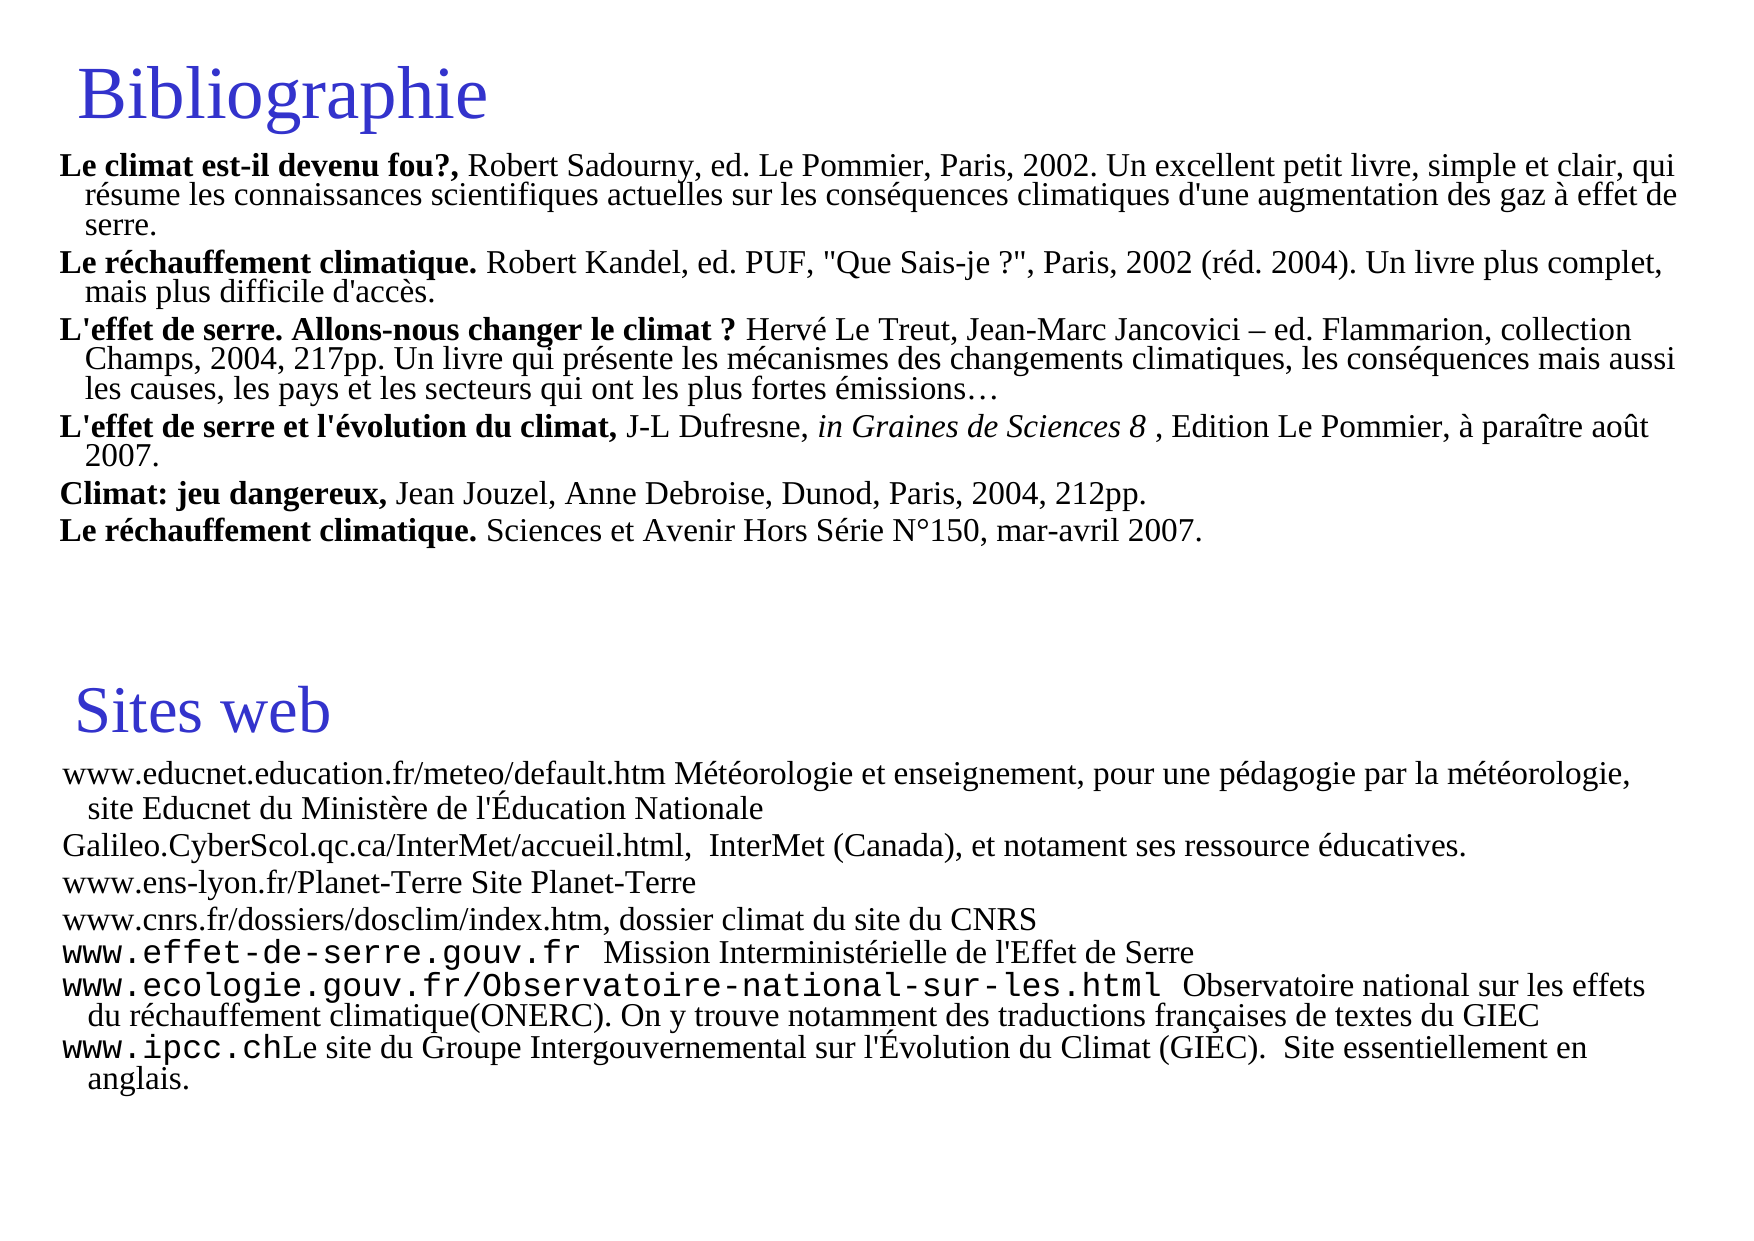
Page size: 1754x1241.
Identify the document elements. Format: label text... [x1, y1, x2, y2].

list Le climat est-il devenu fou?, Robert Sadourny, ed. Le Pommier, Paris, 2002. Un excellent petit livre, simple et clair, qui résume les connaissances scientifiques actuelles sur les conséquences climatiques d'une augmentation des gaz à effet de serre. Le réchauffement climatique. Robert Kandel, ed. PUF, "Que Sais-je ?", Paris, 2002 (réd. 2004). Un livre plus complet, mais plus difficile d'accès. L'effet de serre. Allons-nous changer le climat ? Hervé Le Treut, Jean-Marc Jancovici – ed. Flammarion, collection Champs, 2004, 217pp. Un livre qui présente les mécanismes des changements climatiques, les conséquences mais aussi les causes, les pays et les secteurs qui ont les plus fortes émissions… L'effet de serre et l'évolution du climat, J-L Dufresne, in Graines de Sciences 8 , Edition Le Pommier, à paraître août 2007. Climat: jeu dangereux, Jean Jouzel, Anne Debroise, Dunod, Paris, 2004, 212pp. Le réchauffement climatique. Sciences et Avenir Hors Série N°150, mar-avril 2007. [44, 144, 1708, 684]
text_box www.educnet.education.fr/meteo/default.htm Météorologie et enseignement, pour une pédagogie par la météorologie, site Educnet du Ministère de l'Éducation Nationale Galileo.CyberScol.qc.ca/InterMet/accueil.html, InterMet (Canada), et notament ses ressource éducatives. www.ens-lyon.fr/Planet-Terre Site Planet-Terre www.cnrs.fr/dossiers/dosclim/index.htm, dossier climat du site du CNRS www.effet-de-serre.gouv.fr Mission Interministérielle de l'Effet de Serre www.ecologie.gouv.fr/Observatoire-national-sur-les.html Observatoire national sur les effets du réchauffement climatique(ONERC). On y trouve notamment des traductions françaises de textes du GIEC www.ipcc.chLe site du Groupe Intergouvernemental sur l'Évolution du Climat (GIEC). Site essentiellement en anglais. [62, 756, 1650, 1097]
title Bibliographie [62, 35, 1521, 144]
text_box Sites web [59, 669, 1451, 755]
